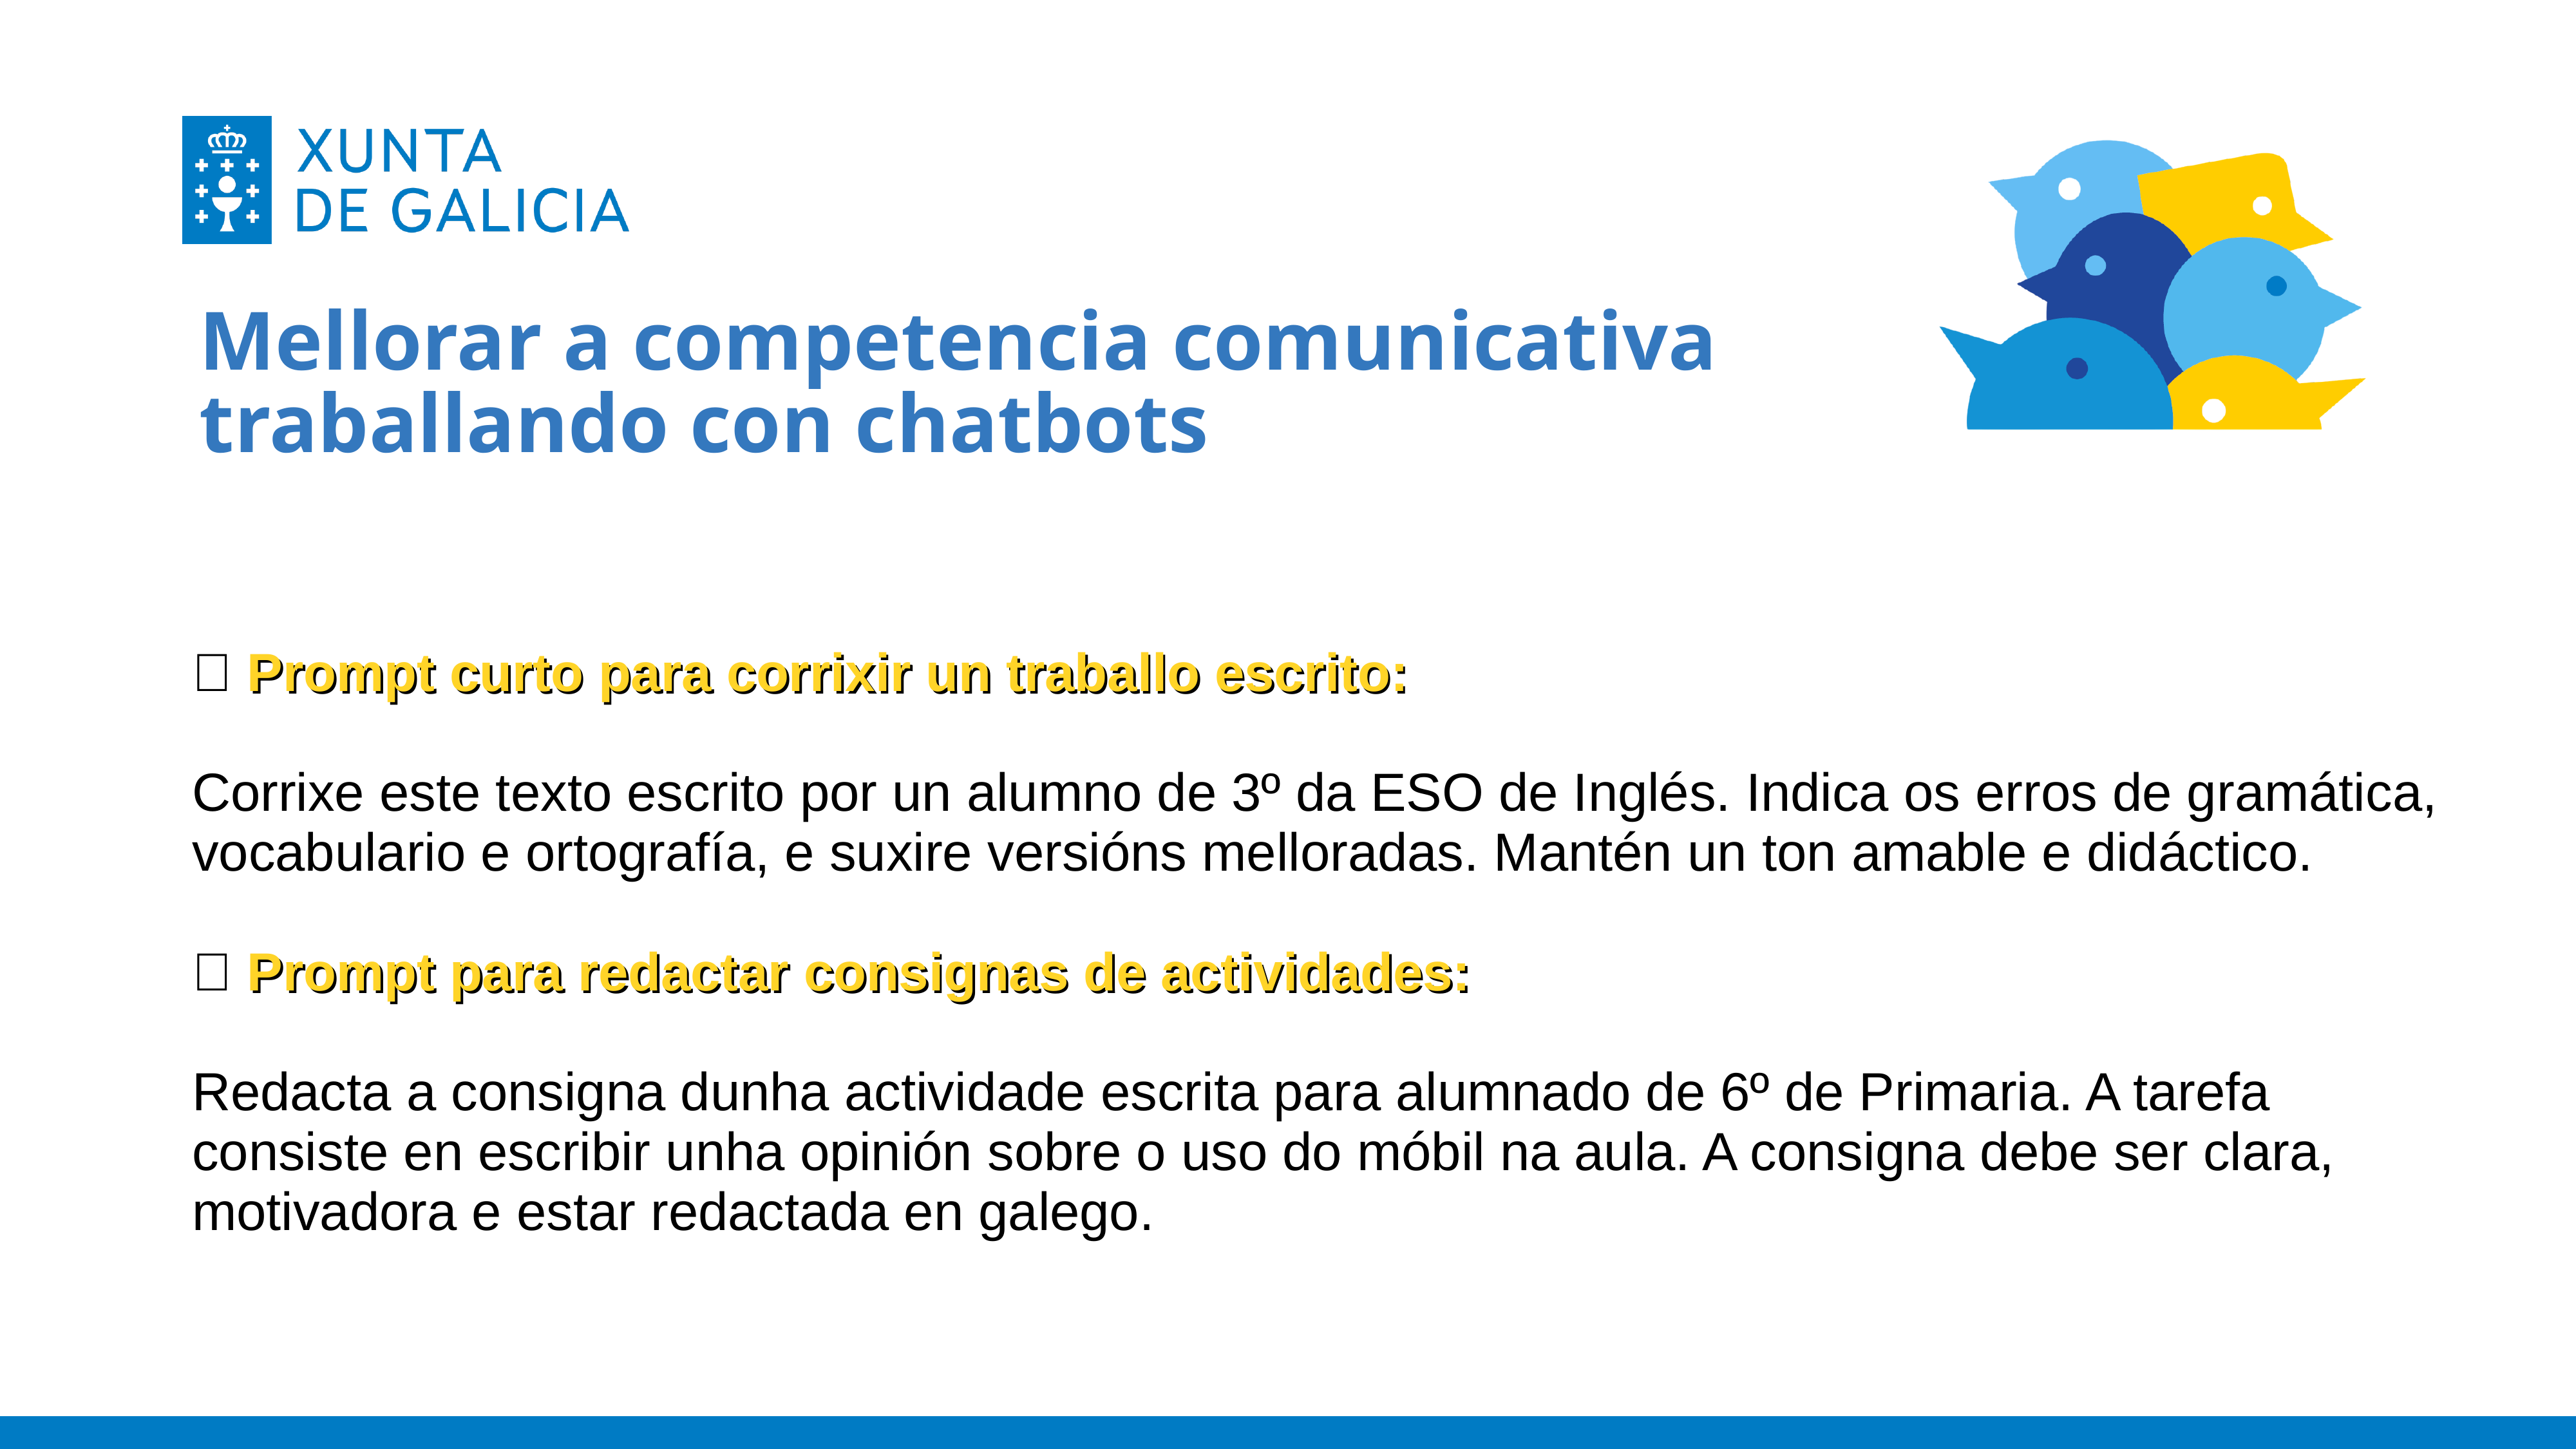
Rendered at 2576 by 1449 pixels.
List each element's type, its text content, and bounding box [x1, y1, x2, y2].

picture [182, 116, 629, 244]
text_box 📝 Prompt curto para corrixir un traballo escrito: Corrixe este texto escrito por un alumno de 3º da ESO de Inglés. Indica os erros de gramática, vocabulario e ortografía, e suxire versións melloradas. Mantén un ton amable e didáctico. 🎯 Prompt para redactar consignas de actividades: Redacta a consigna dunha actividade escrita para alumnado de 6º de Primaria. A tarefa consiste en escribir unha opinión sobre o uso do móbil na aula. A consigna debe ser clara, motivadora e estar redactada en galego. [182, 578, 2472, 1373]
text_box [0, 1416, 2576, 1449]
picture [1902, 121, 2396, 433]
text_box Mellorar a competencia comunicativa traballando con chatbots [190, 299, 1933, 480]
